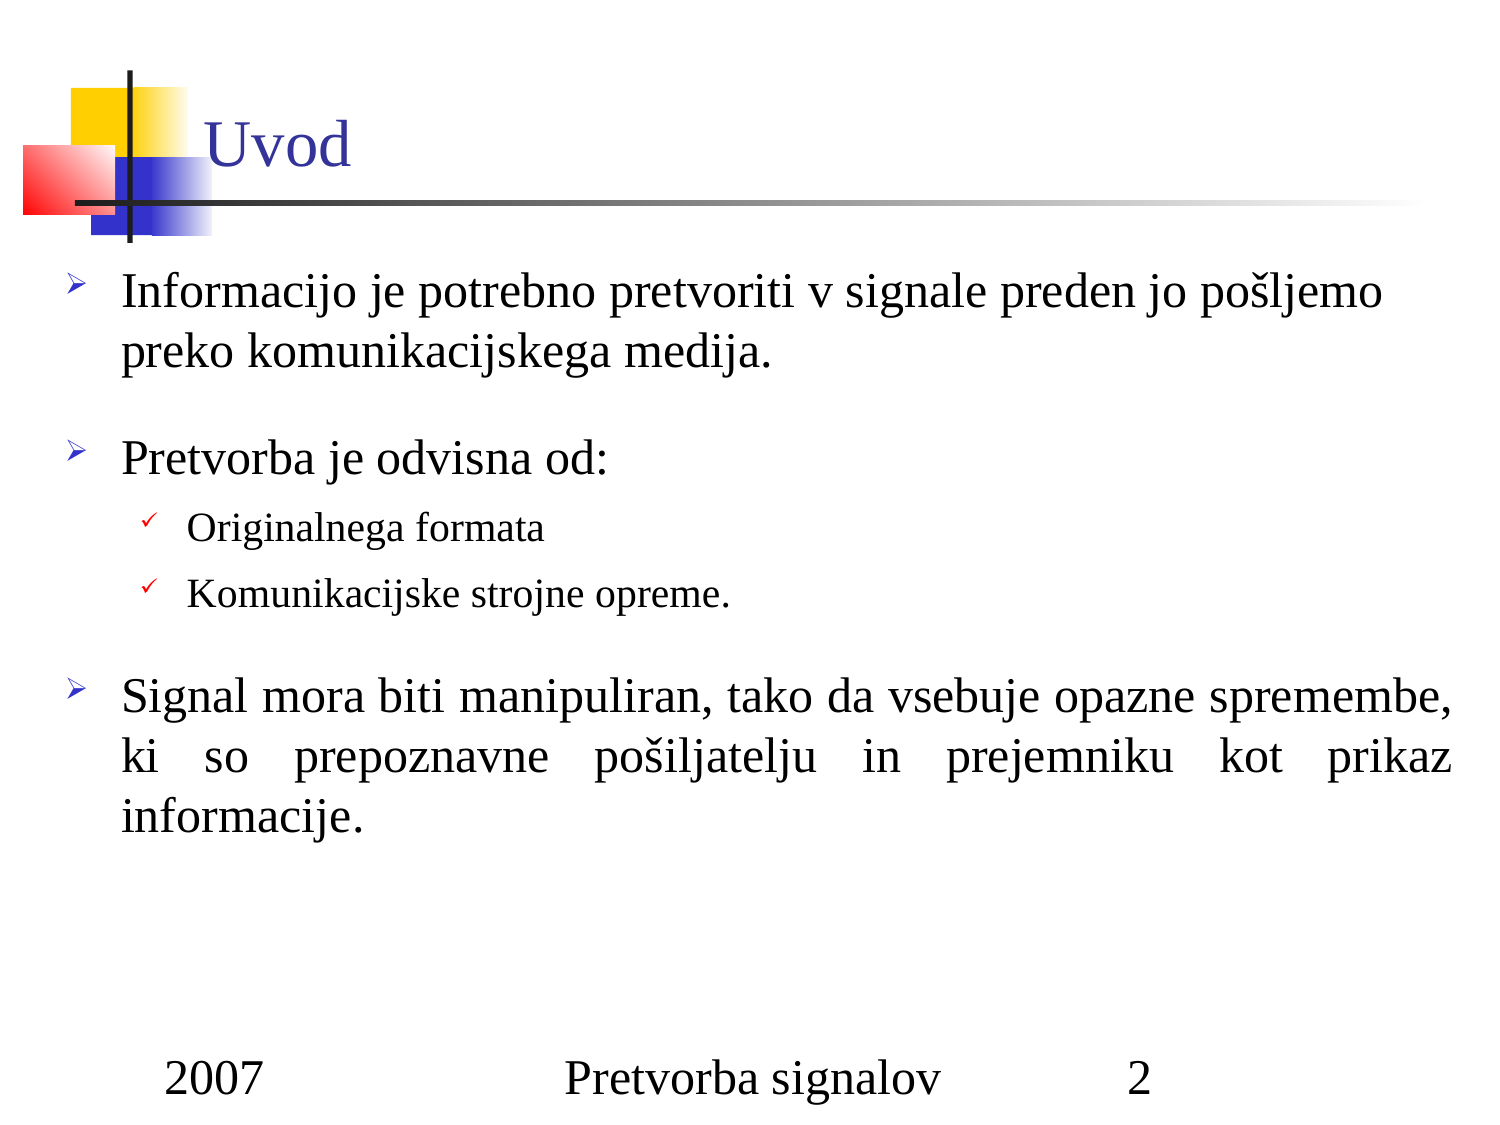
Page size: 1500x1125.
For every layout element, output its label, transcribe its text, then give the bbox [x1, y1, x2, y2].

list Informacijo je potrebno pretvoriti v signale preden jo pošljemo preko komunikacijskega medija. Pretvorba je odvisna od: Originalnega formata Komunikacijske strojne opreme. Signal mora biti manipuliran, tako da vsebuje opazne spremembe, ki so prepoznavne pošiljatelju in prejemniku kot prikaz informacije. [50, 249, 1469, 1007]
title Uvod [188, 92, 1468, 188]
